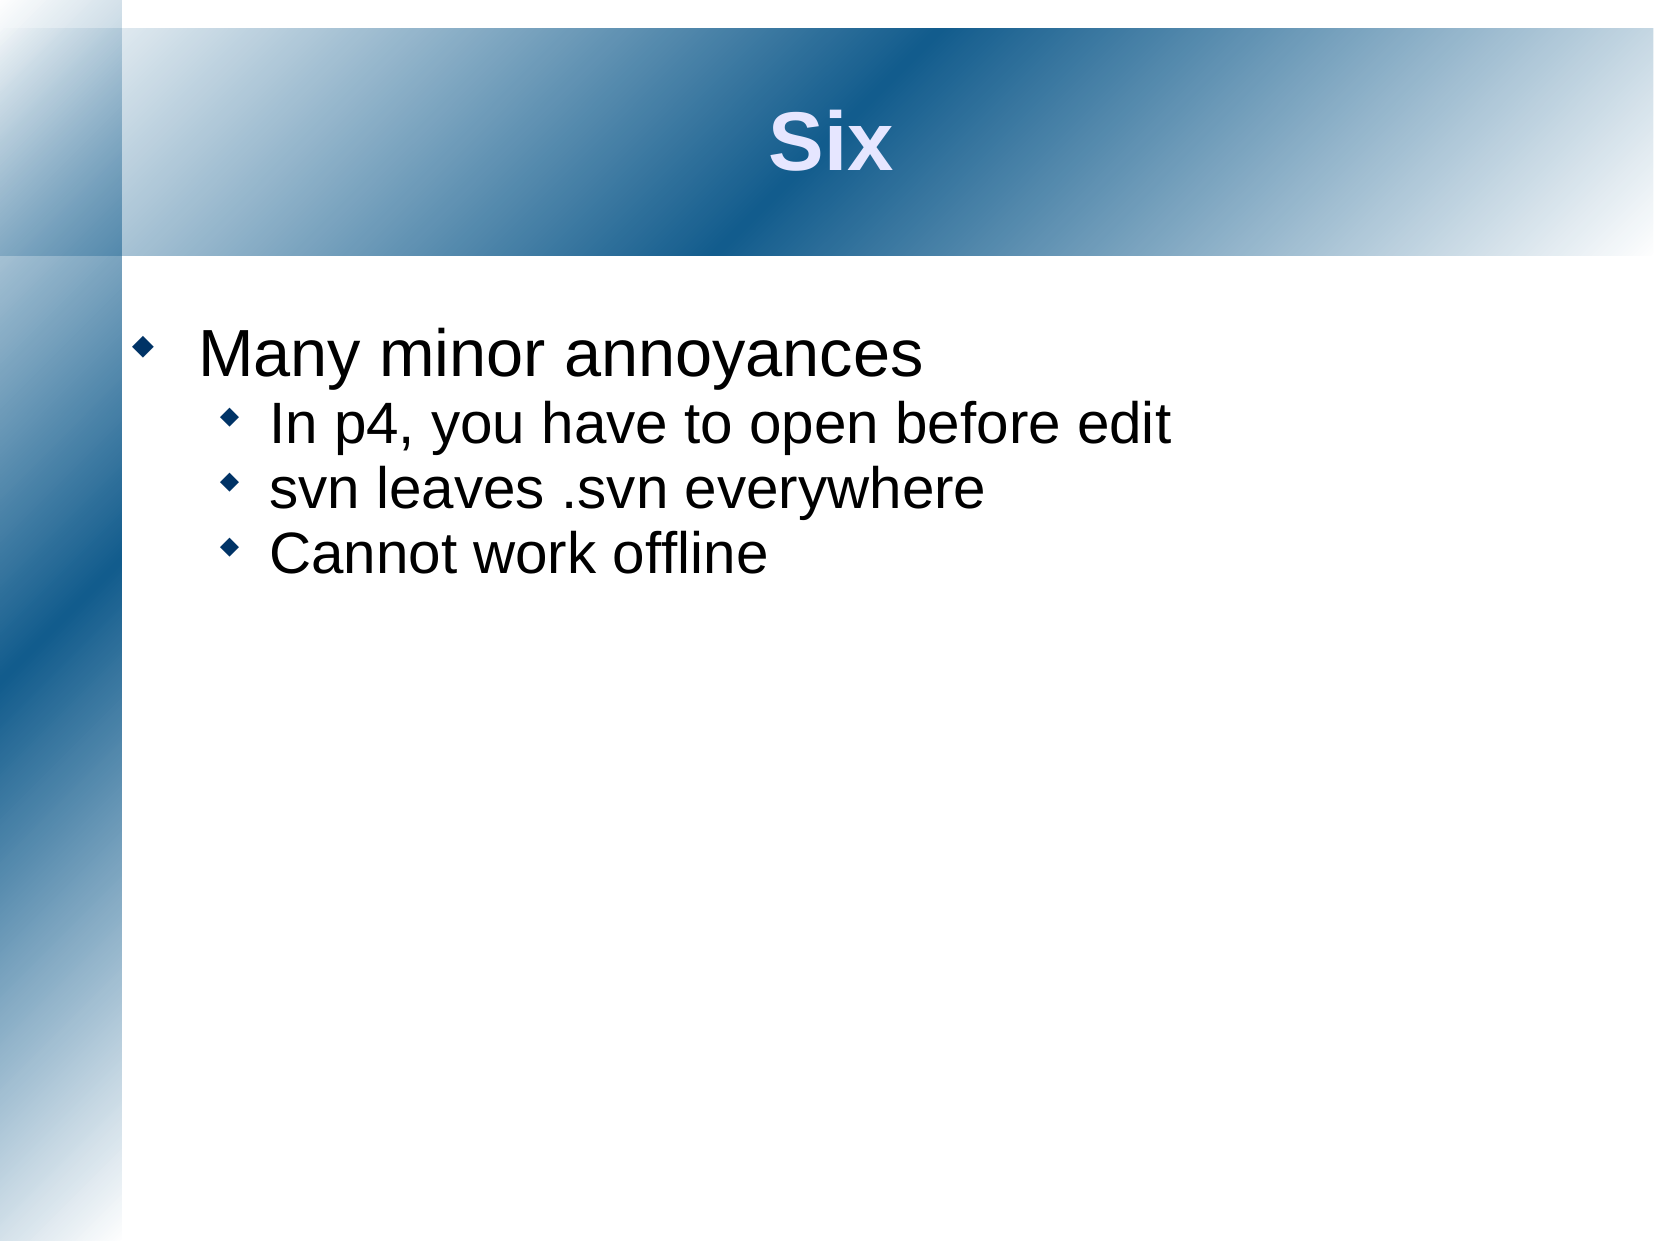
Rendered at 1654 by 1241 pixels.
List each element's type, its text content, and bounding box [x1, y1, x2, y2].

list Many minor annoyances In p4, you have to open before edit svn leaves .svn everywhere Cannot work offline [127, 316, 1603, 1174]
title Six [125, 37, 1538, 246]
